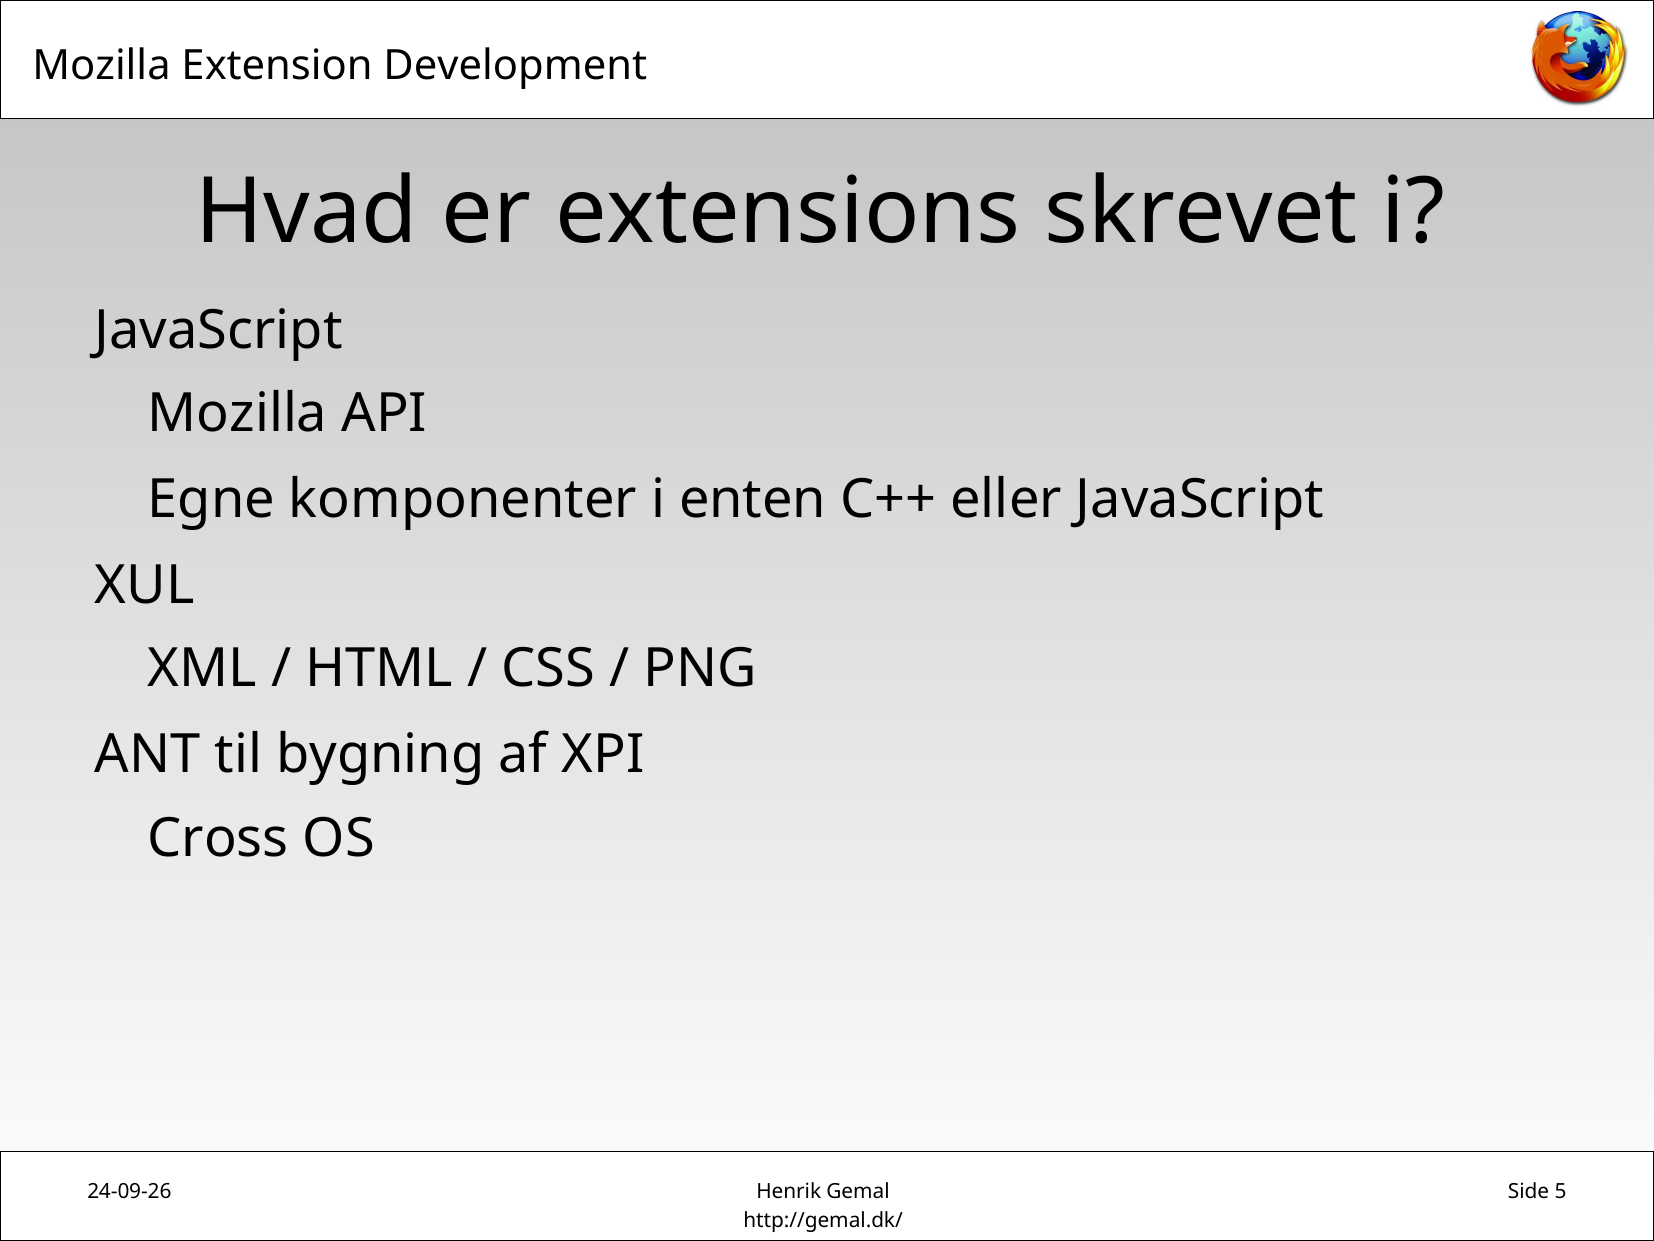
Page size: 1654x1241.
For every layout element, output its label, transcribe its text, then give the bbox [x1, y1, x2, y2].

picture [1529, 11, 1630, 108]
list JavaScript Mozilla API Egne komponenter i enten C++ eller JavaScript XUL XML / HTML / CSS / PNG ANT til bygning af XPI Cross OS [76, 290, 1565, 1004]
title Hvad er extensions skrevet i? [76, 147, 1565, 267]
